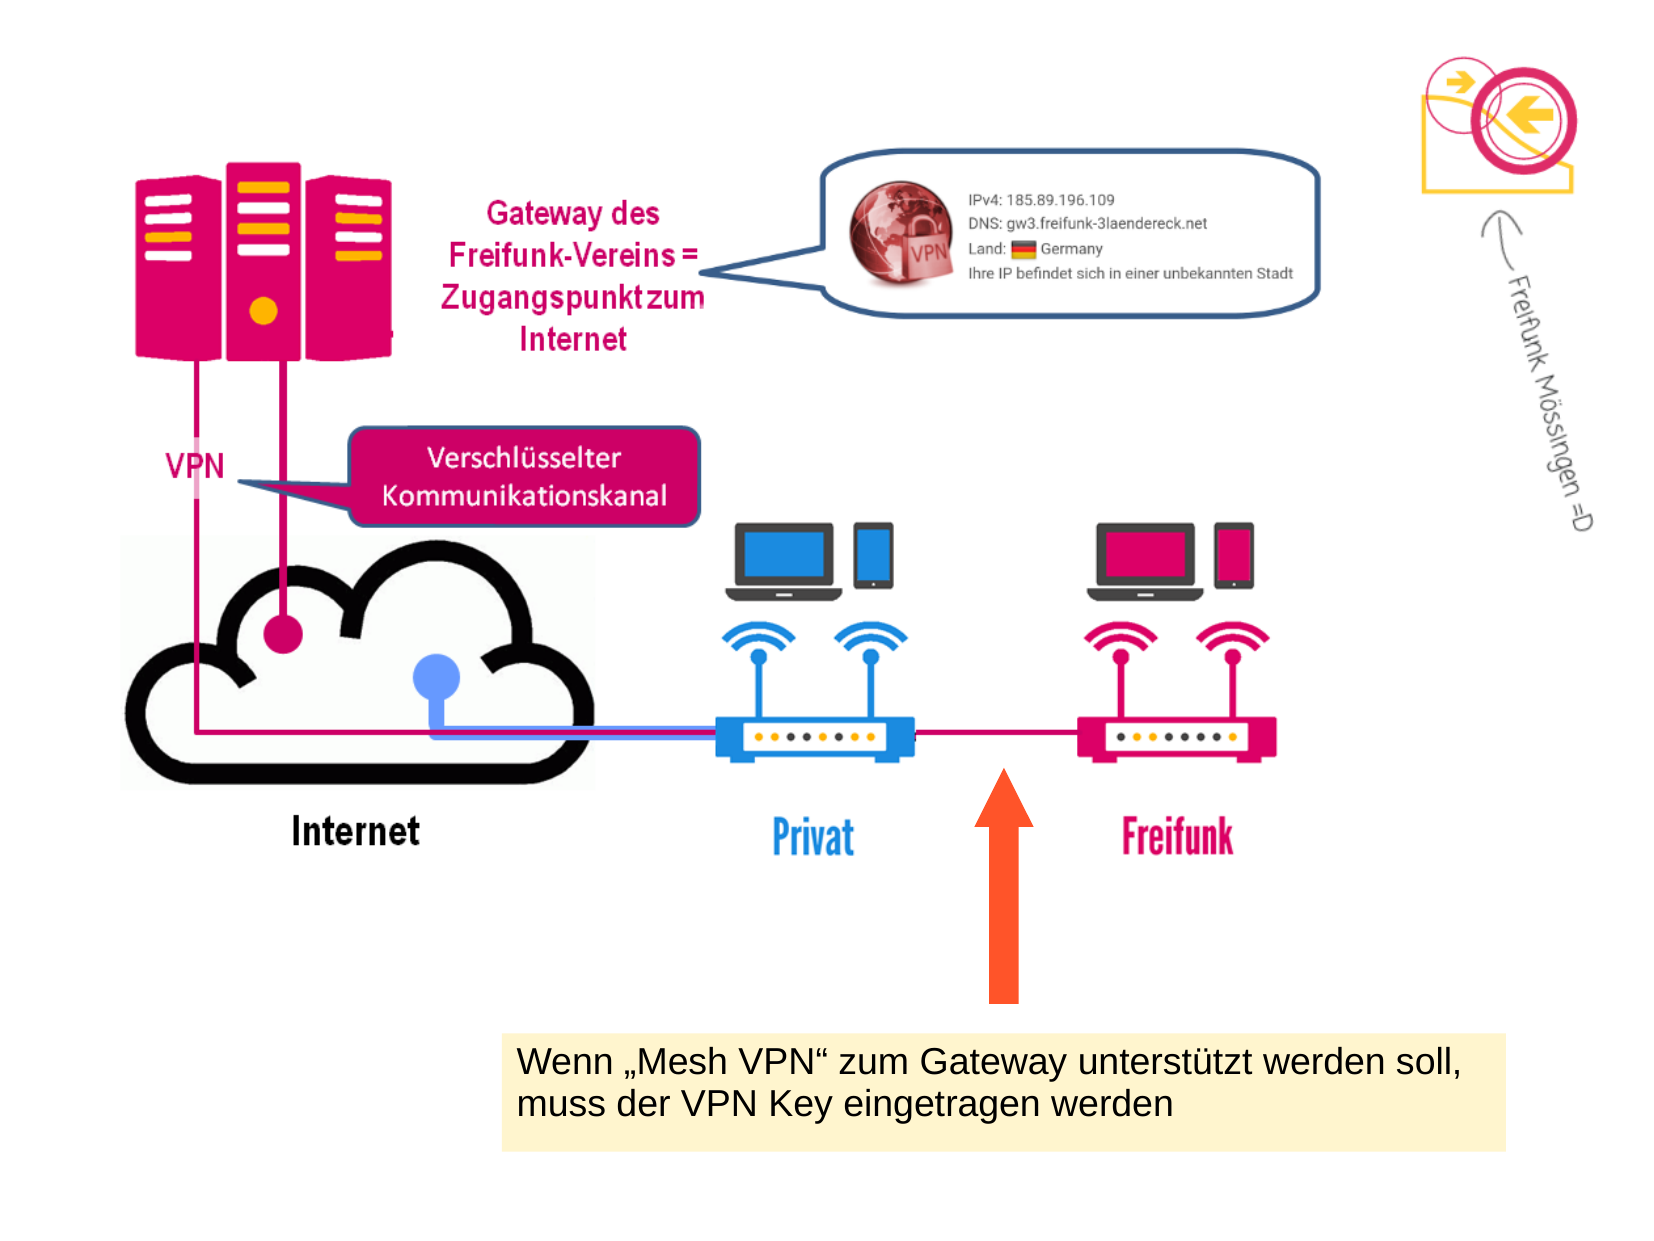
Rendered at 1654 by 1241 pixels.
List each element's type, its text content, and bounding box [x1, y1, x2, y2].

text_box Wenn „Mesh VPN“ zum Gateway unterstützt werden soll, muss der VPN Key eingetragen werden [501, 1033, 1506, 1152]
text_box [974, 767, 1034, 1004]
picture [1401, 29, 1627, 562]
picture [88, 120, 1346, 886]
